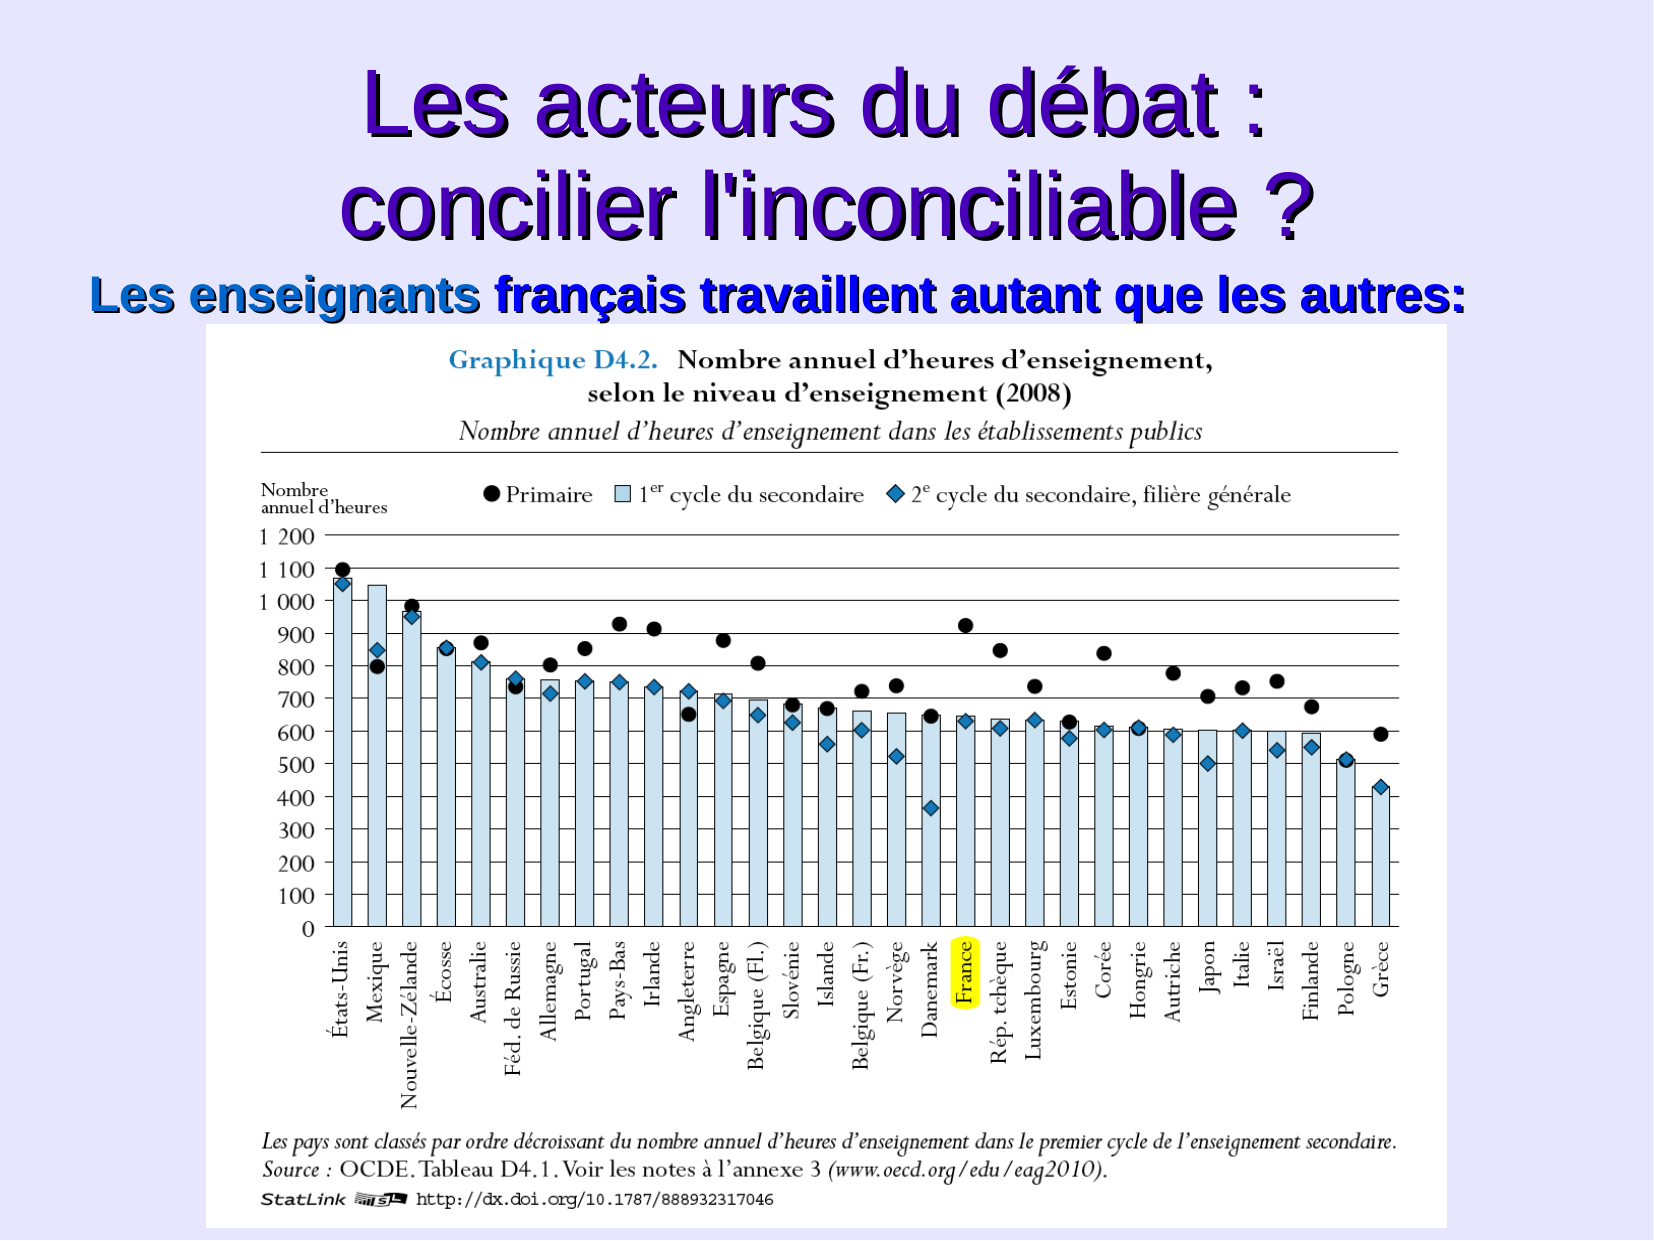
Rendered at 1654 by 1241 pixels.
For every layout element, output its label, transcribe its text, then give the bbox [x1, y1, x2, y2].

text_box Les enseignants français travaillent autant que les autres: [88, 265, 1565, 355]
picture [206, 324, 1447, 1228]
title Les acteurs du débat : concilier l'inconciliable ? [82, 50, 1571, 256]
